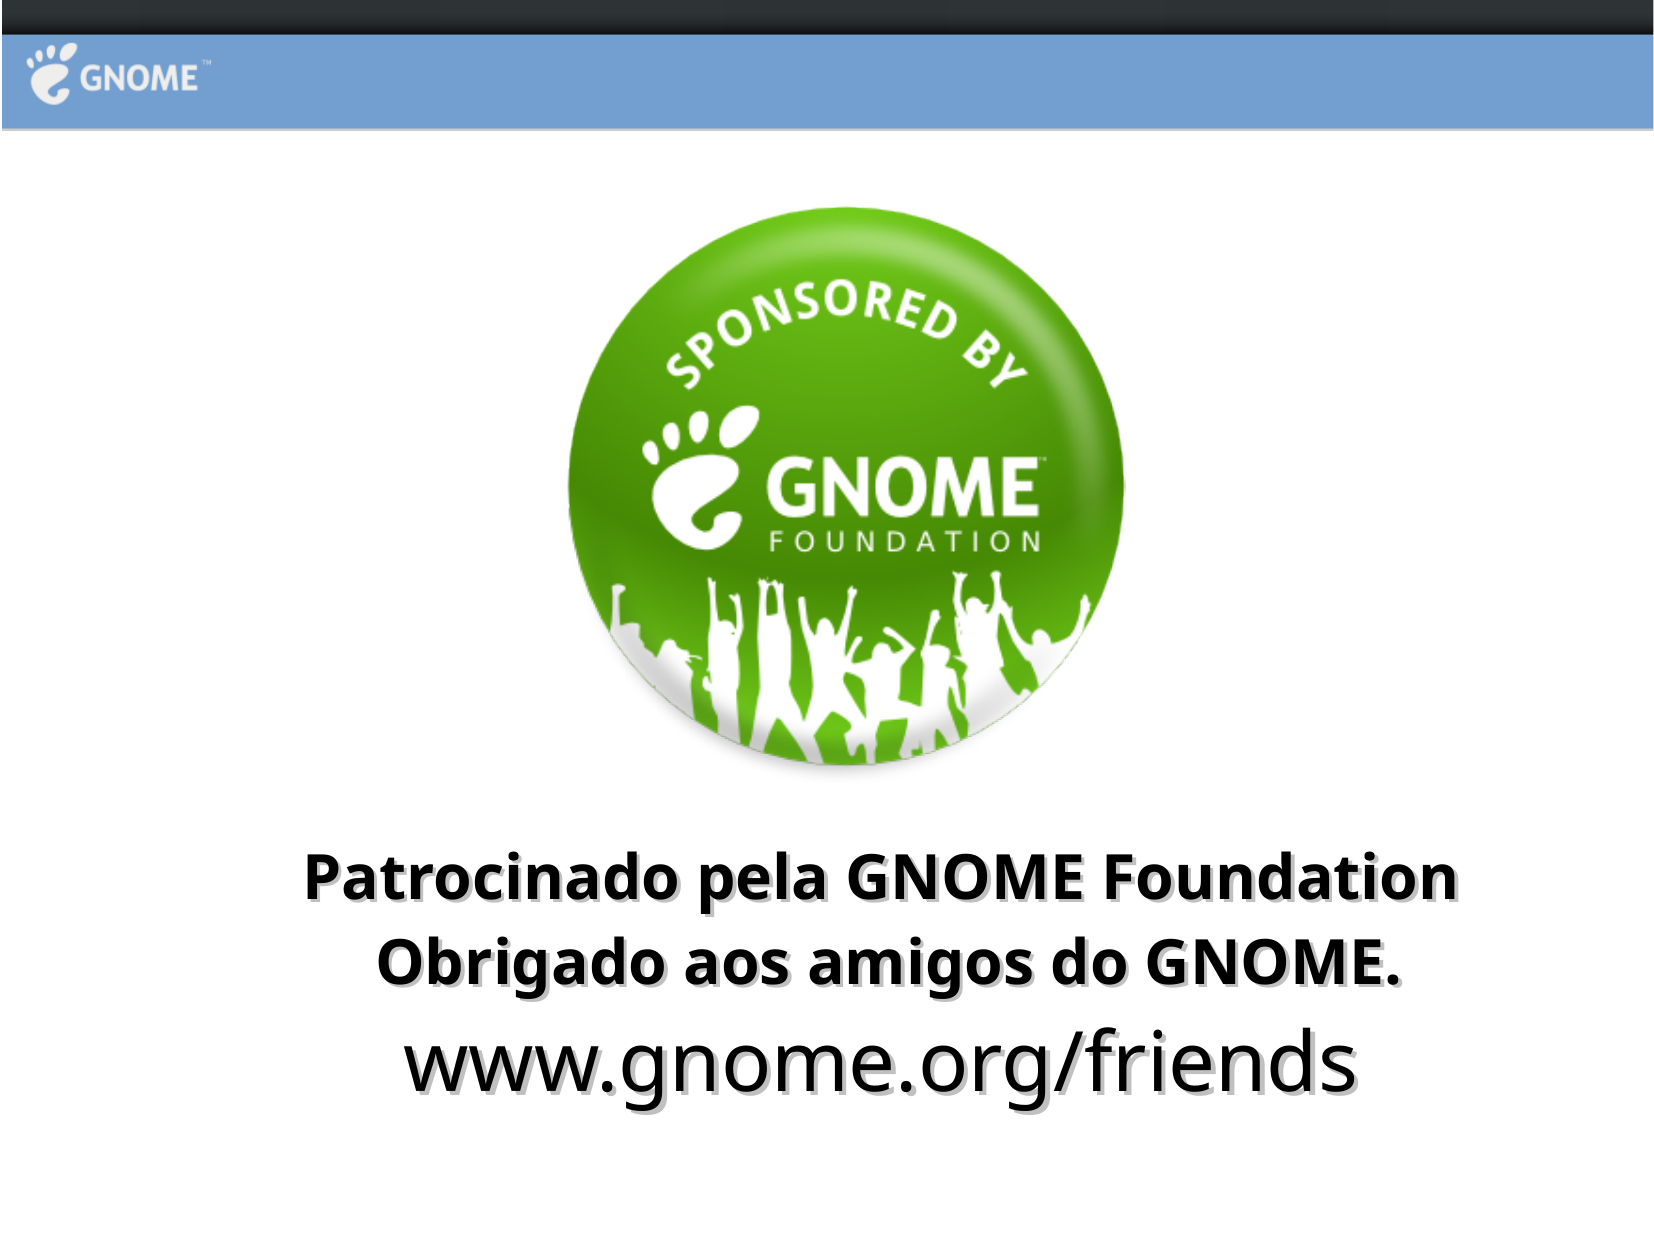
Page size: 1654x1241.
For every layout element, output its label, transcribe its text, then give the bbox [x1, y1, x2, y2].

text_box Patrocinado pela GNOME Foundation Obrigado aos amigos do GNOME. www.gnome.org/friends [112, 825, 1651, 1238]
picture [562, 206, 1126, 788]
picture [2, 0, 1654, 131]
